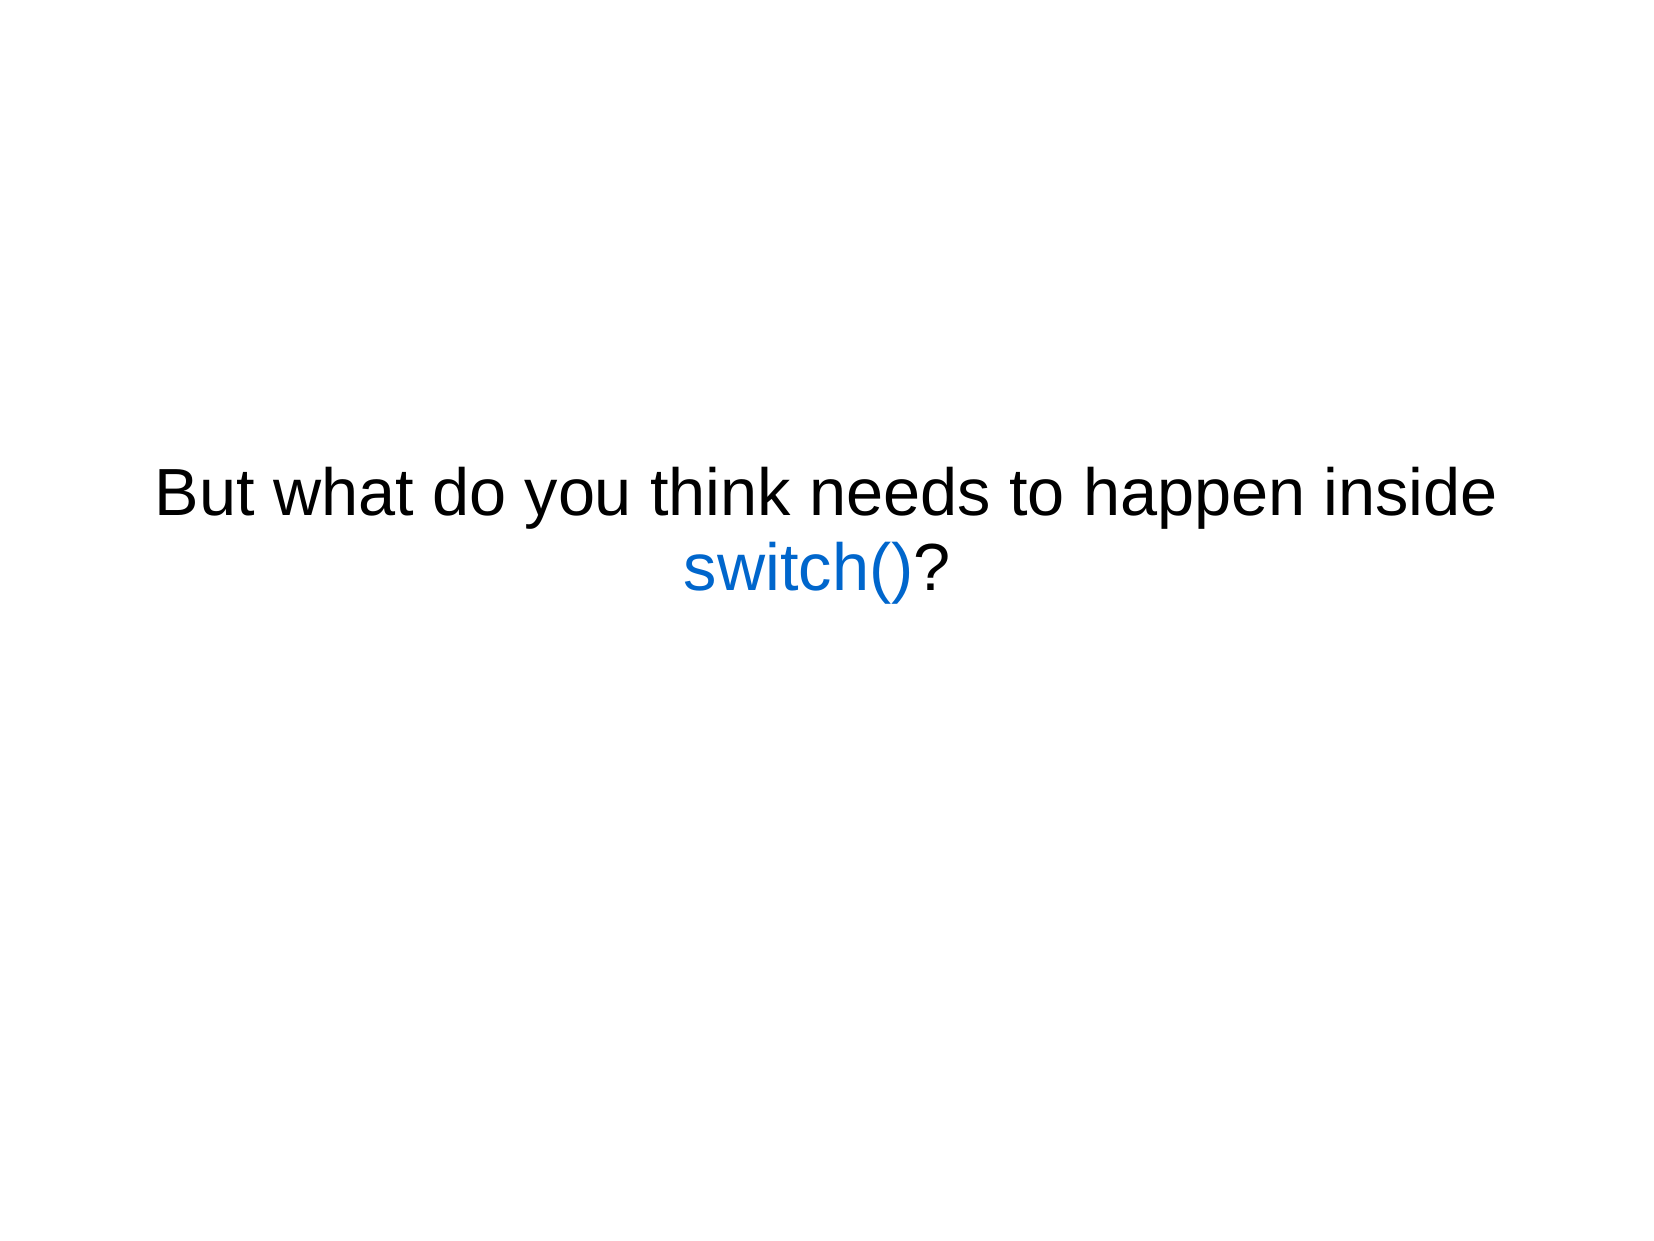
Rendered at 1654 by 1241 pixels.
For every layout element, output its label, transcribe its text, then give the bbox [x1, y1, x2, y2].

subtitle But what do you think needs to happen inside switch()? [82, 49, 1571, 1010]
